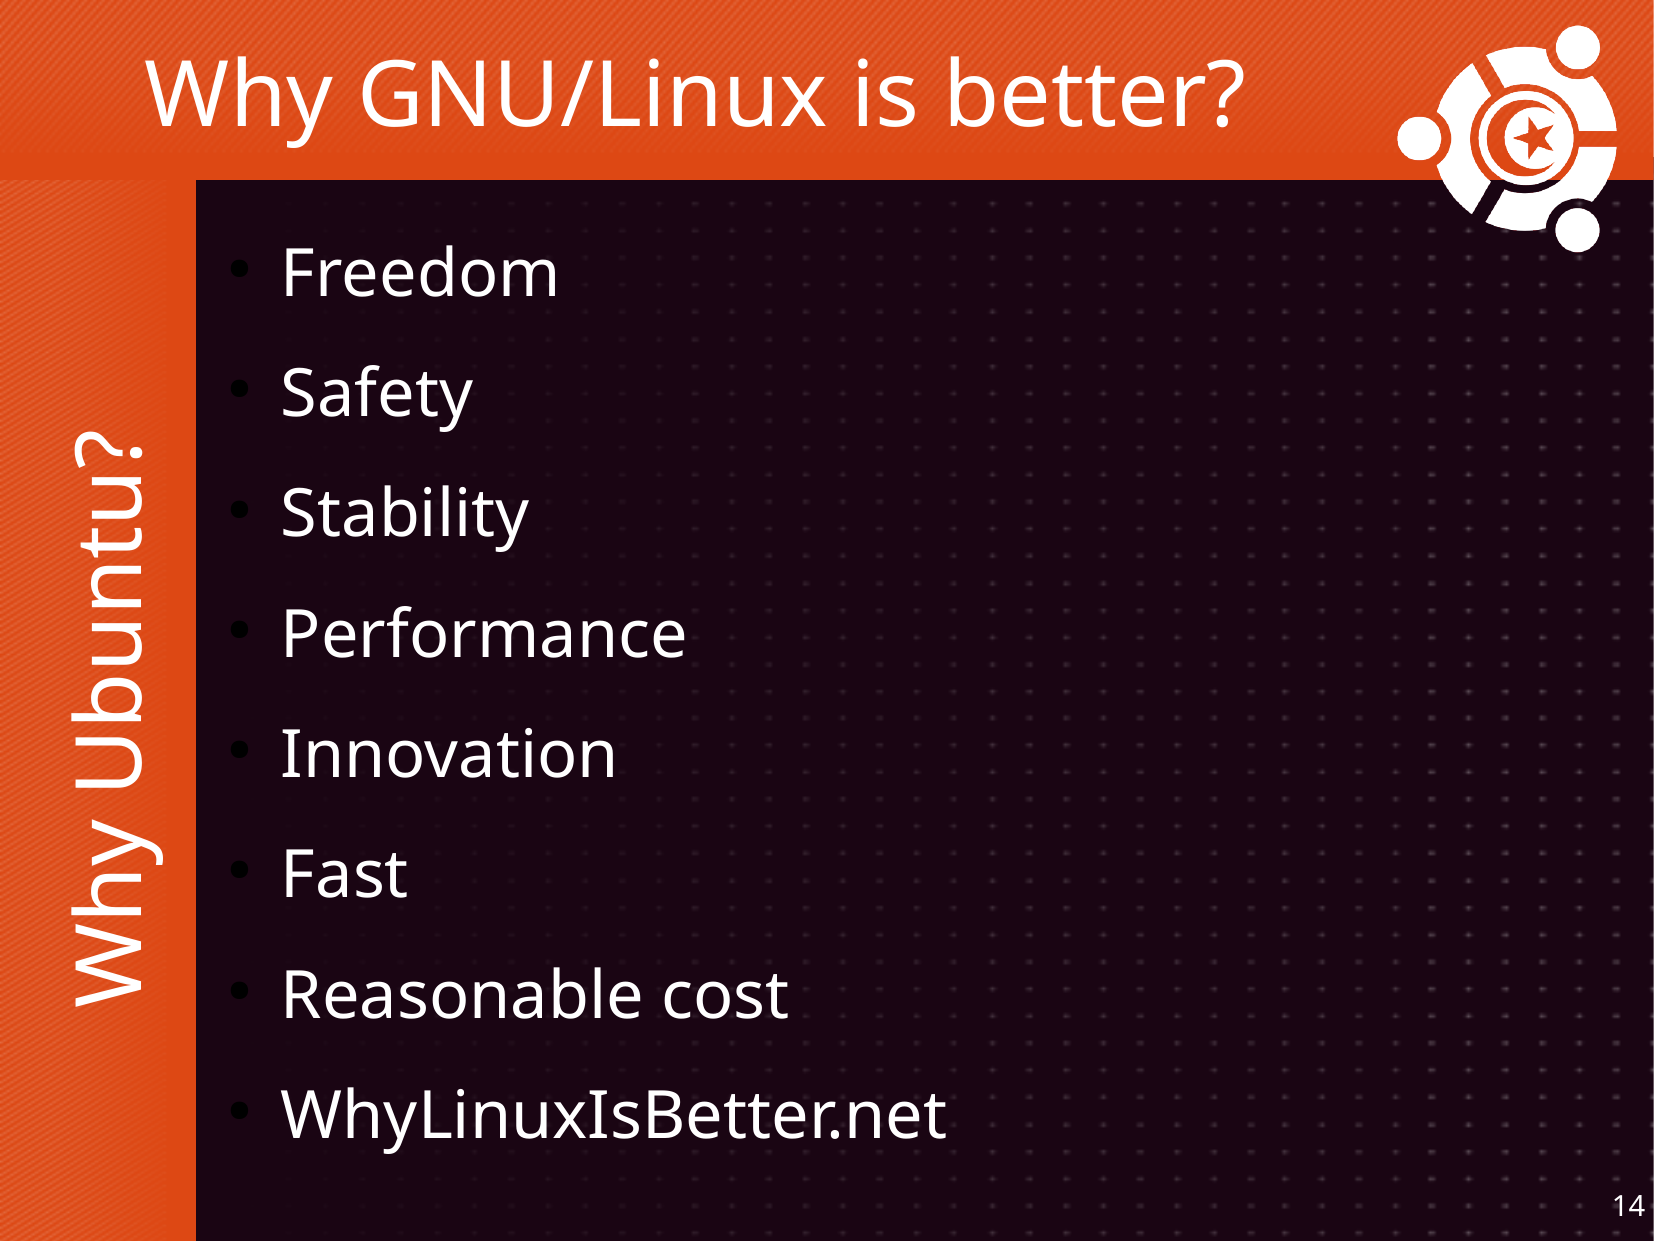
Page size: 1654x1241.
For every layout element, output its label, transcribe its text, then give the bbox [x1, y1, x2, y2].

title Why Ubuntu? [17, 210, 196, 1229]
title Why GNU/Linux is better? [0, 2, 1394, 181]
picture [0, 0, 1654, 1241]
list Freedom Safety Stability Performance Innovation Fast Reasonable cost WhyLinuxIsBetter.net [210, 225, 1639, 1186]
